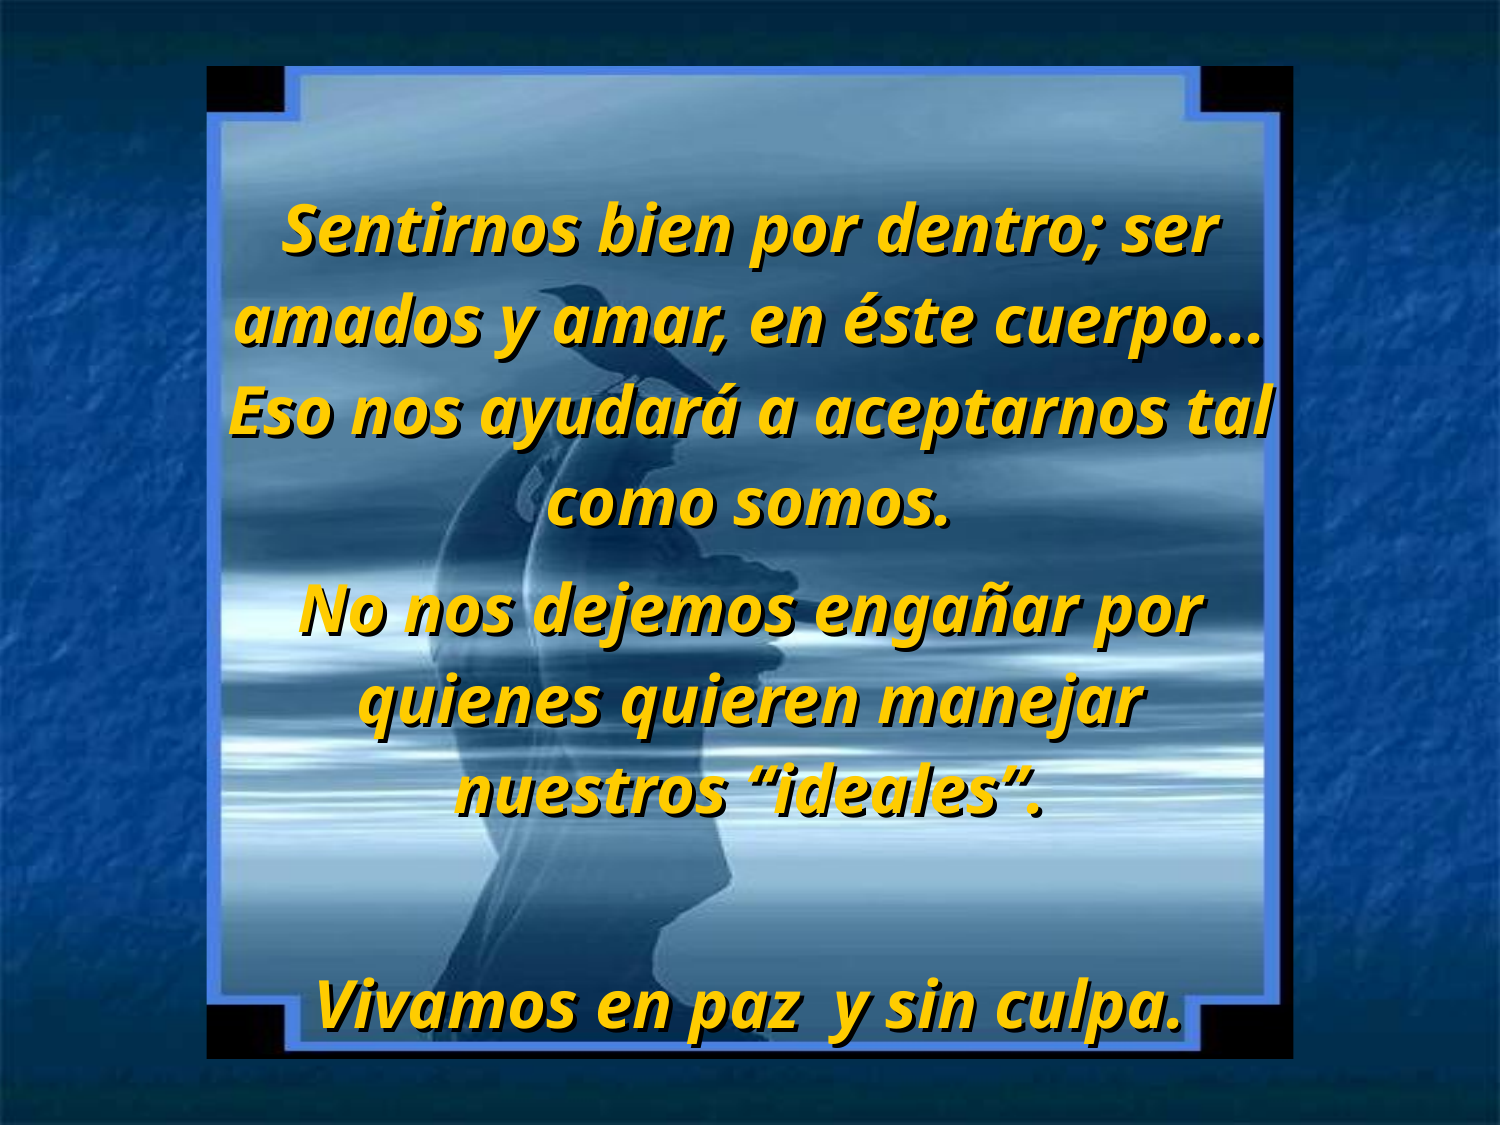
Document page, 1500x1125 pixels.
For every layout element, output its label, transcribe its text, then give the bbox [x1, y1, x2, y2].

subtitle Sentirnos bien por dentro; ser amados y amar, en éste cuerpo... Eso nos ayudará a aceptarnos tal como somos. No nos dejemos engañar por quienes quieren manejar nuestros “ideales”. Vivamos en paz y sin culpa. [206, 66, 1294, 1059]
picture [0, 0, 1500, 1125]
